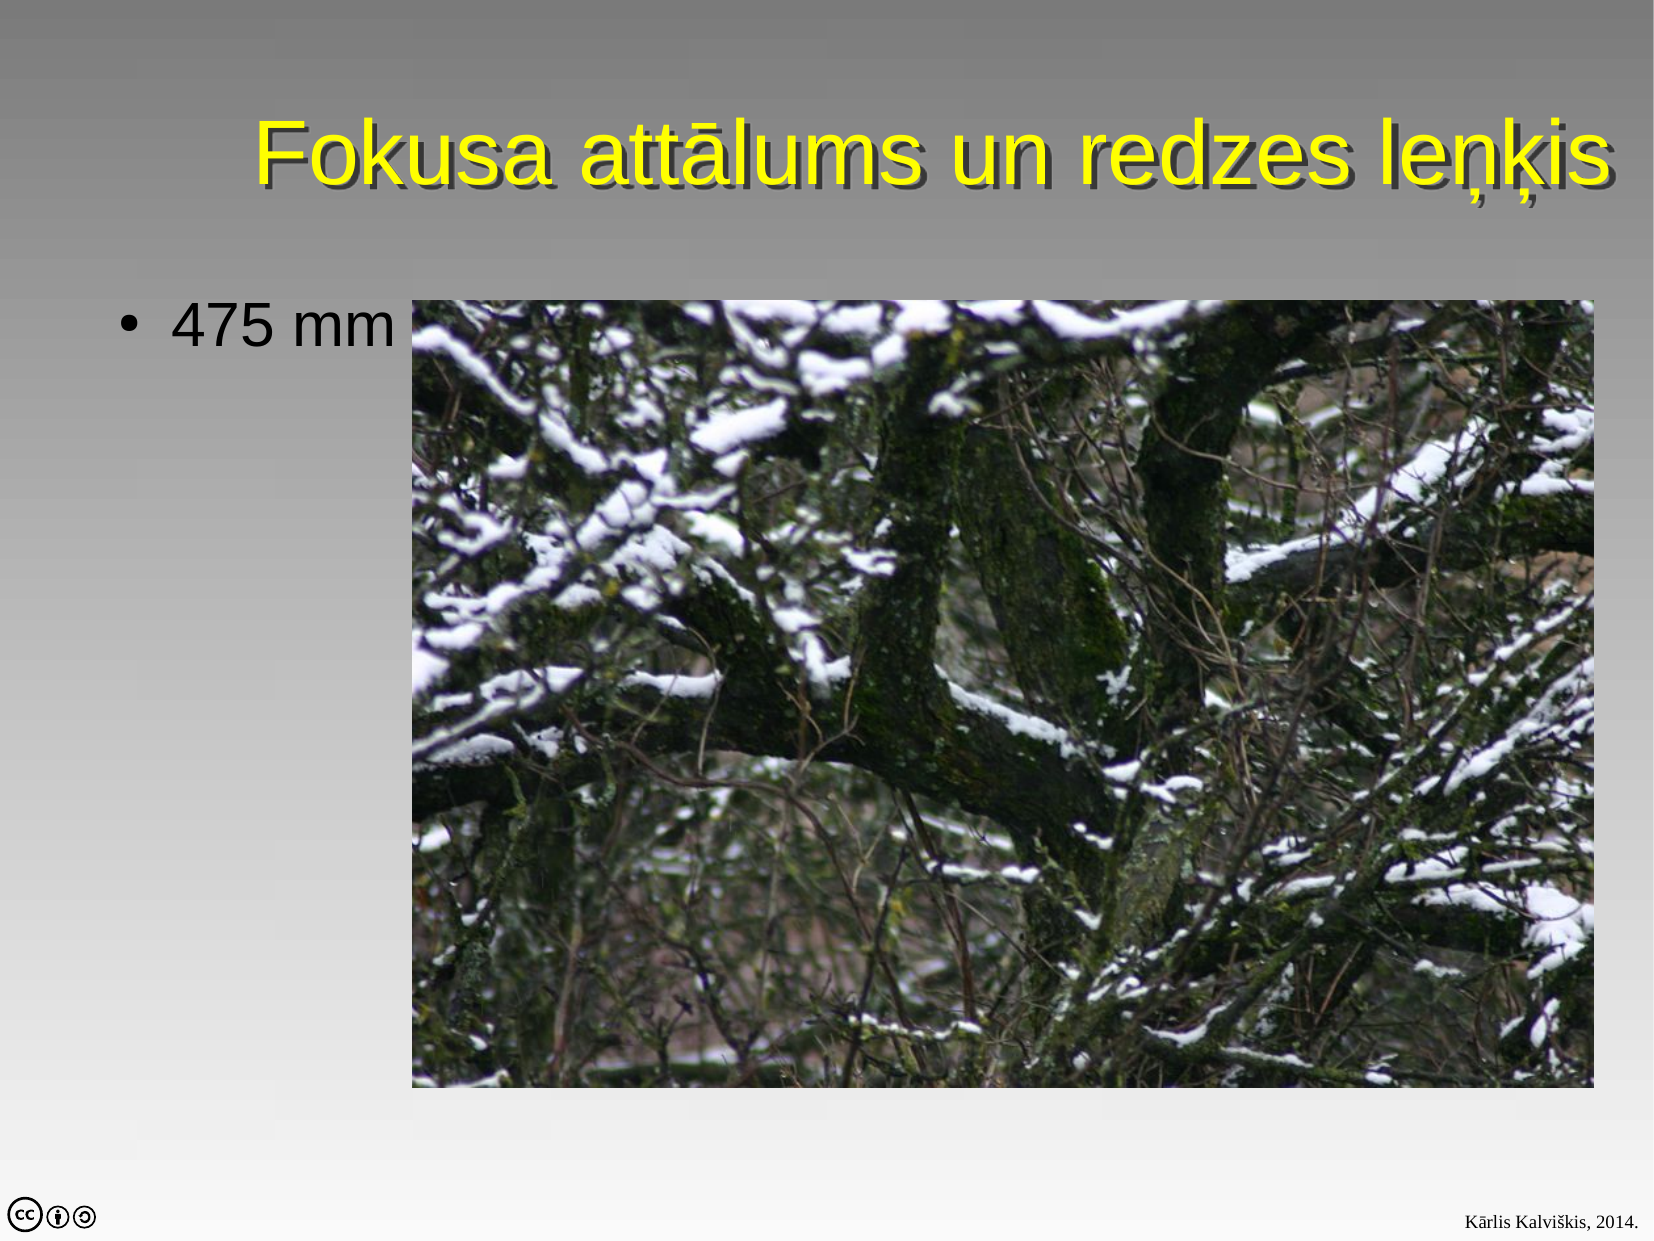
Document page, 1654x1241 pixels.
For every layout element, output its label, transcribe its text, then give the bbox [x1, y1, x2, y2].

title Fokusa attālums un redzes leņķis [42, 49, 1615, 257]
list 475 mm [82, 290, 1571, 1094]
picture [0, 0, 1654, 1241]
